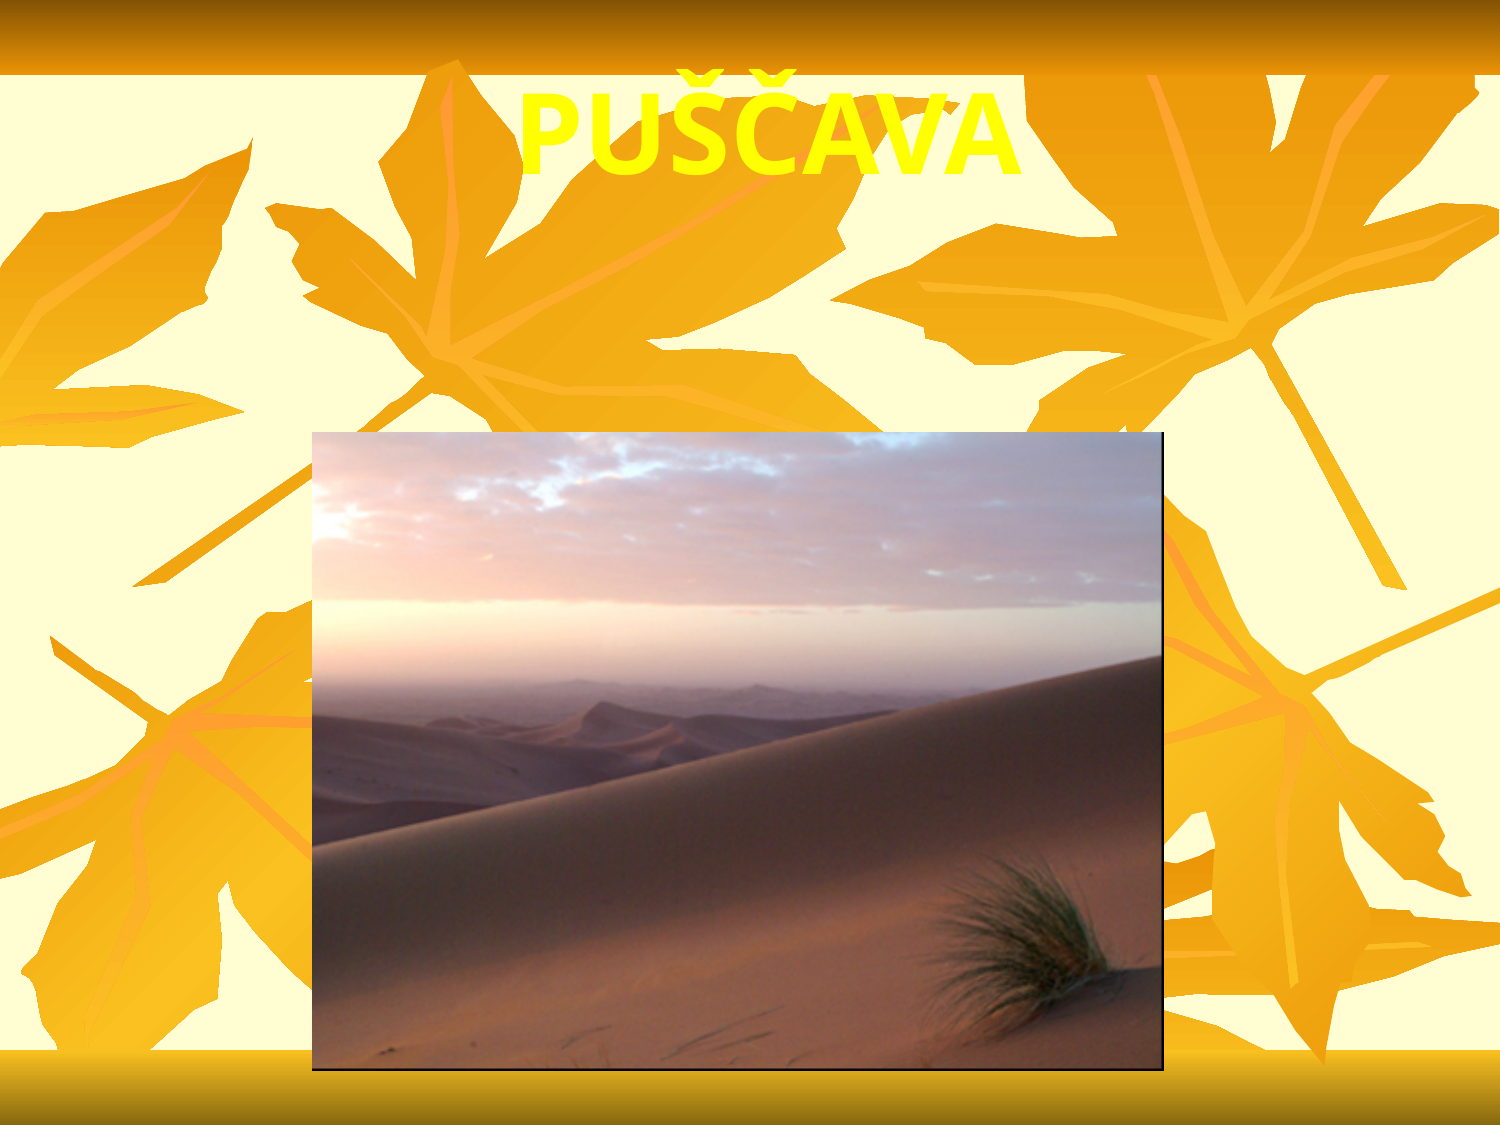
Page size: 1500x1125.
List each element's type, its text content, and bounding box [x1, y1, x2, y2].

picture [312, 432, 1164, 1071]
text_box PUŠČAVA [419, 54, 1117, 410]
subtitle [0, 373, 1050, 661]
